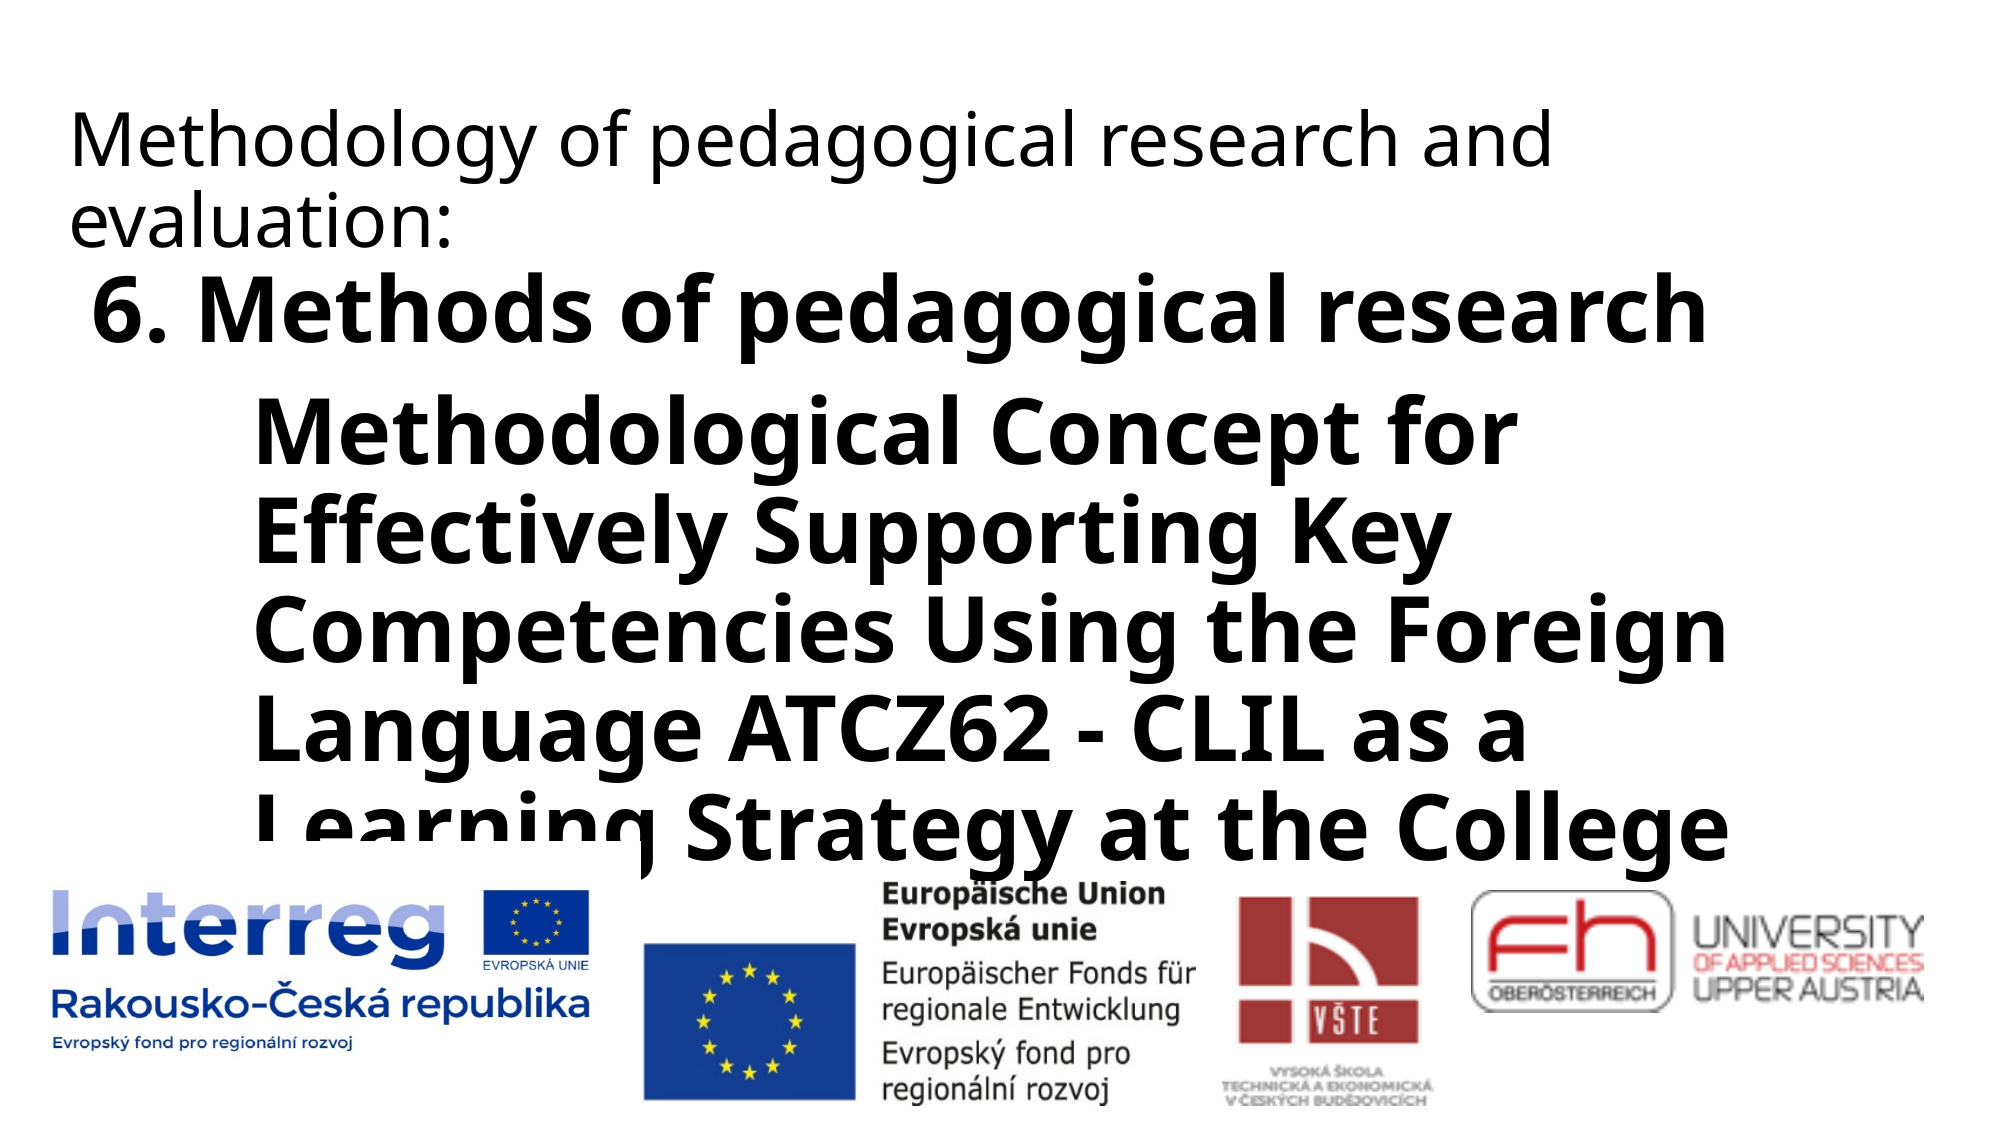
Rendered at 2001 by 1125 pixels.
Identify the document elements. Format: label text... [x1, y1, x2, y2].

subtitle Methodological Concept for Effectively Supporting Key Competencies Using the Foreign Language ATCZ62 - CLIL as a Learning Strategy at the College [236, 377, 1750, 863]
picture [1222, 896, 1434, 1106]
title Methodology of pedagogical research and evaluation: 6. Methods of pedagogical research [53, 94, 1924, 511]
picture [1471, 890, 1924, 1013]
picture [0, 841, 1196, 1125]
